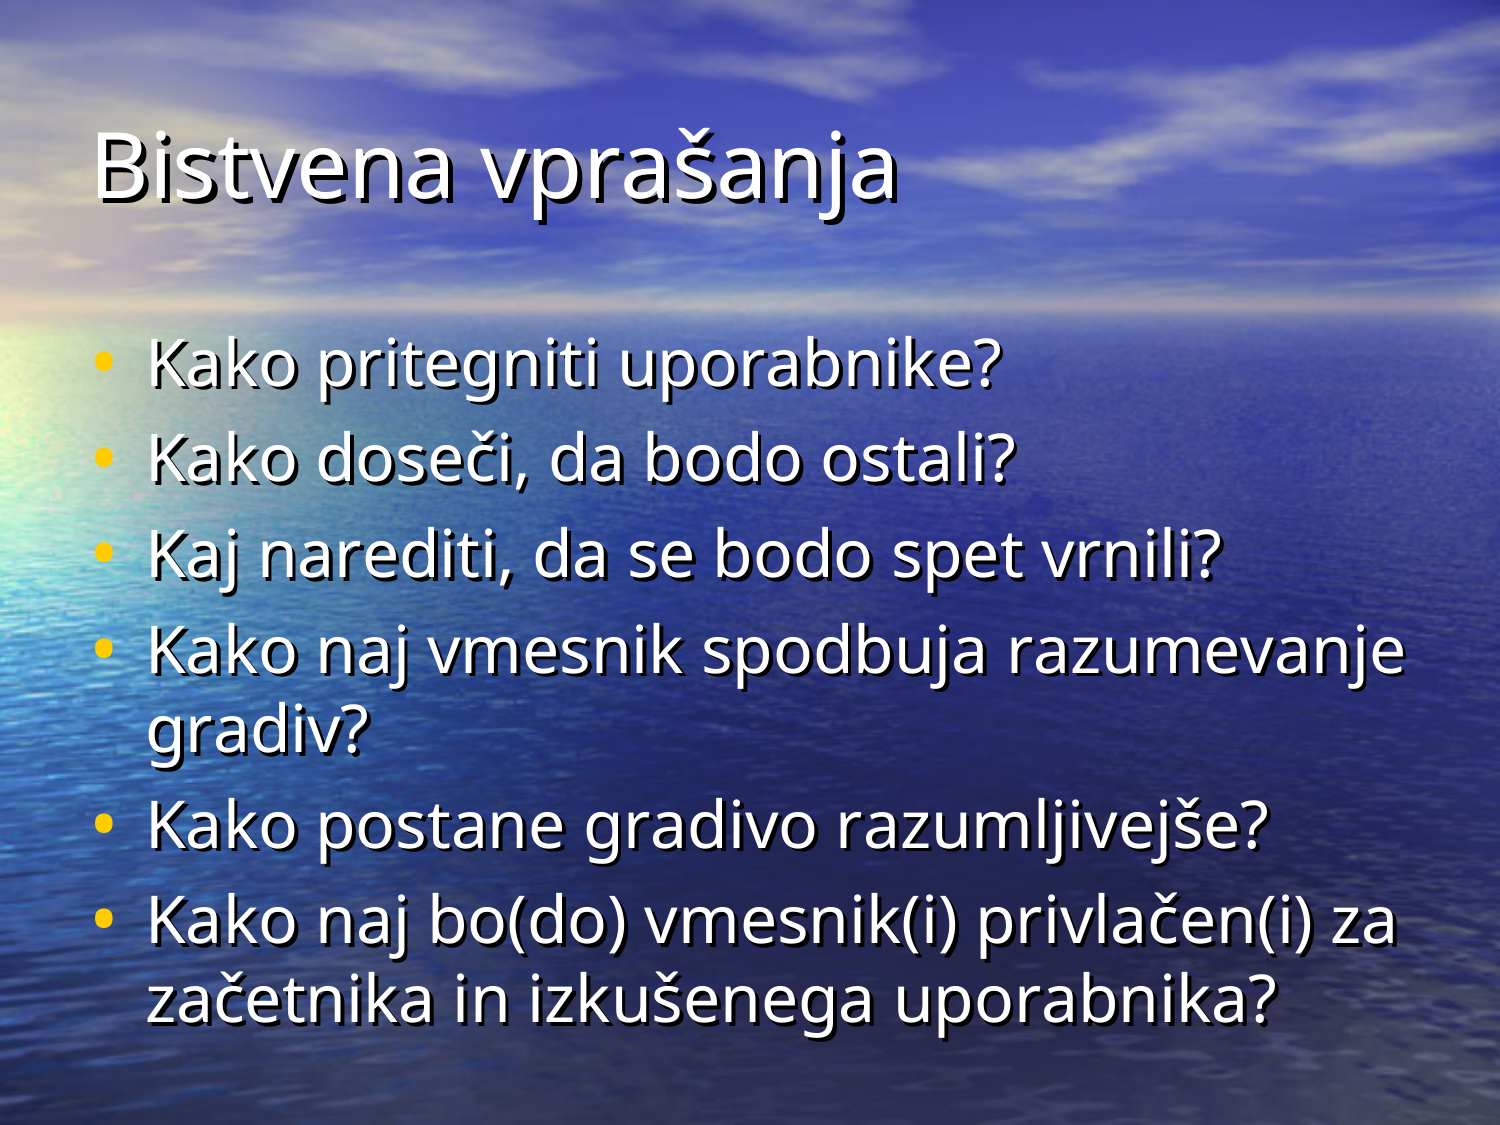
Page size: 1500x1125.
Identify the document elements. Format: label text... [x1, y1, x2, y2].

title Bistvena vprašanja [75, 47, 1426, 276]
picture [0, 0, 1500, 1125]
list Kako pritegniti uporabnike? Kako doseči, da bodo ostali? Kaj narediti, da se bodo spet vrnili? Kako naj vmesnik spodbuja razumevanje gradiv? Kako postane gradivo razumljivejše? Kako naj bo(do) vmesnik(i) privlačen(i) za začetnika in izkušenega uporabnika? [75, 312, 1426, 988]
